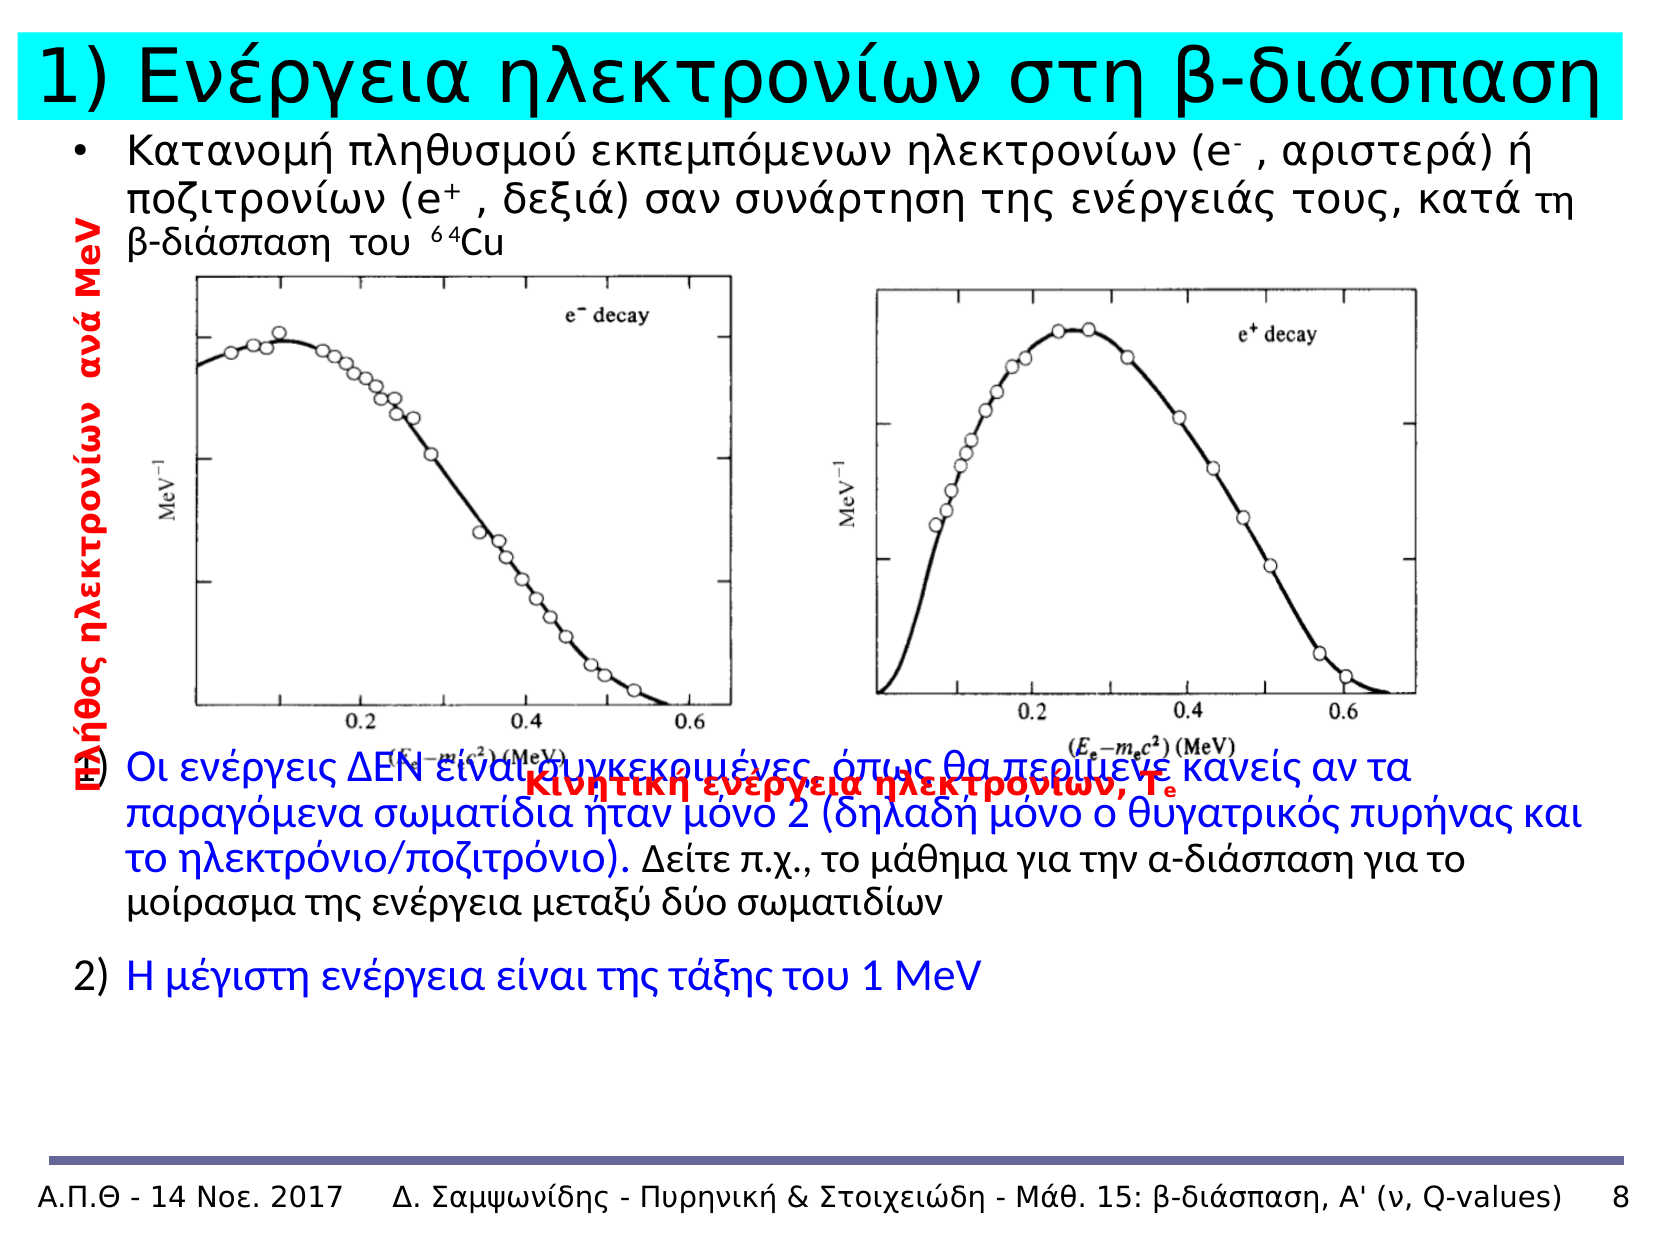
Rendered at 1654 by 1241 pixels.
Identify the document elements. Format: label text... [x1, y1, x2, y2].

text_box Κινητική ενέργεια ηλεκτρονίων, Τe [509, 756, 1335, 822]
list Κατανομή πληθυσμού εκπεμπόμενων ηλεκτρονίων (e- , αριστερά) ή ποζιτρονίων (e+ , δεξιά) σαν συνάρτηση της ενέργειάς τους, κατά τη β-διάσπαση του 6 4Cu Οι ενέργεις ΔΕΝ είναι συγκεκριμένες, όπως θα περίμενε κανείς αν τα παραγόμενα σωματίδια ήταν μόνο 2 (δηλαδή μόνο ο θυγατρικός πυρήνας και το ηλεκτρόνιο/ποζιτρόνιο). Δείτε π.χ., το μάθημα για την α-διάσπαση για το μοίρασμα της ενέργεια μεταξύ δύο σωματιδίων Η μέγιστη ενέργεια είναι της τάξης του 1 MeV [55, 126, 1589, 1145]
title 1) Ενέργεια ηλεκτρονίων στη β-διάσπαση [17, 32, 1623, 120]
text_box Πλήθος ηλεκτρονίων ανά MeV [61, 200, 166, 809]
